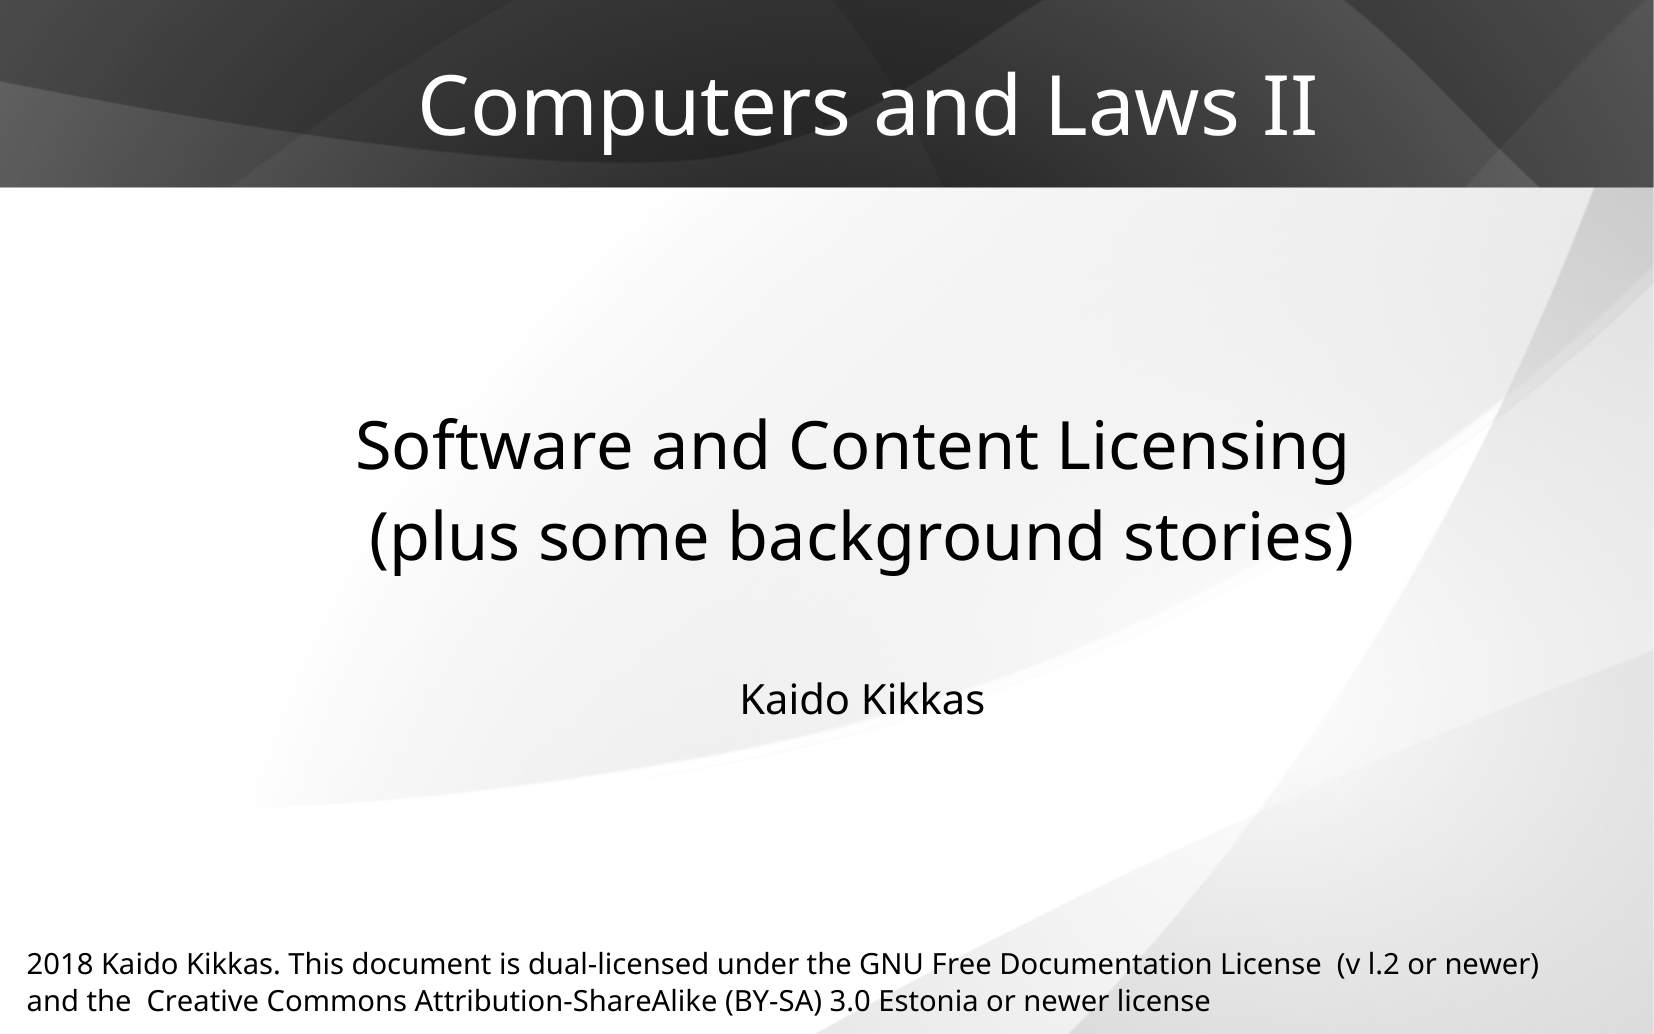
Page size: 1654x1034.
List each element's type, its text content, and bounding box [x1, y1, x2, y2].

text_box 2018 Kaido Kikkas. This document is dual-licensed under the GNU Free Documentation License (v l.2 or newer) and the Creative Commons Attribution-ShareAlike (BY-SA) 3.0 Estonia or newer license [11, 937, 1613, 1028]
picture [0, 0, 1654, 1034]
subtitle Software and Content Licensing (plus some background stories) Kaido Kikkas [187, 225, 1538, 901]
title Computers and Laws II [124, 0, 1613, 208]
